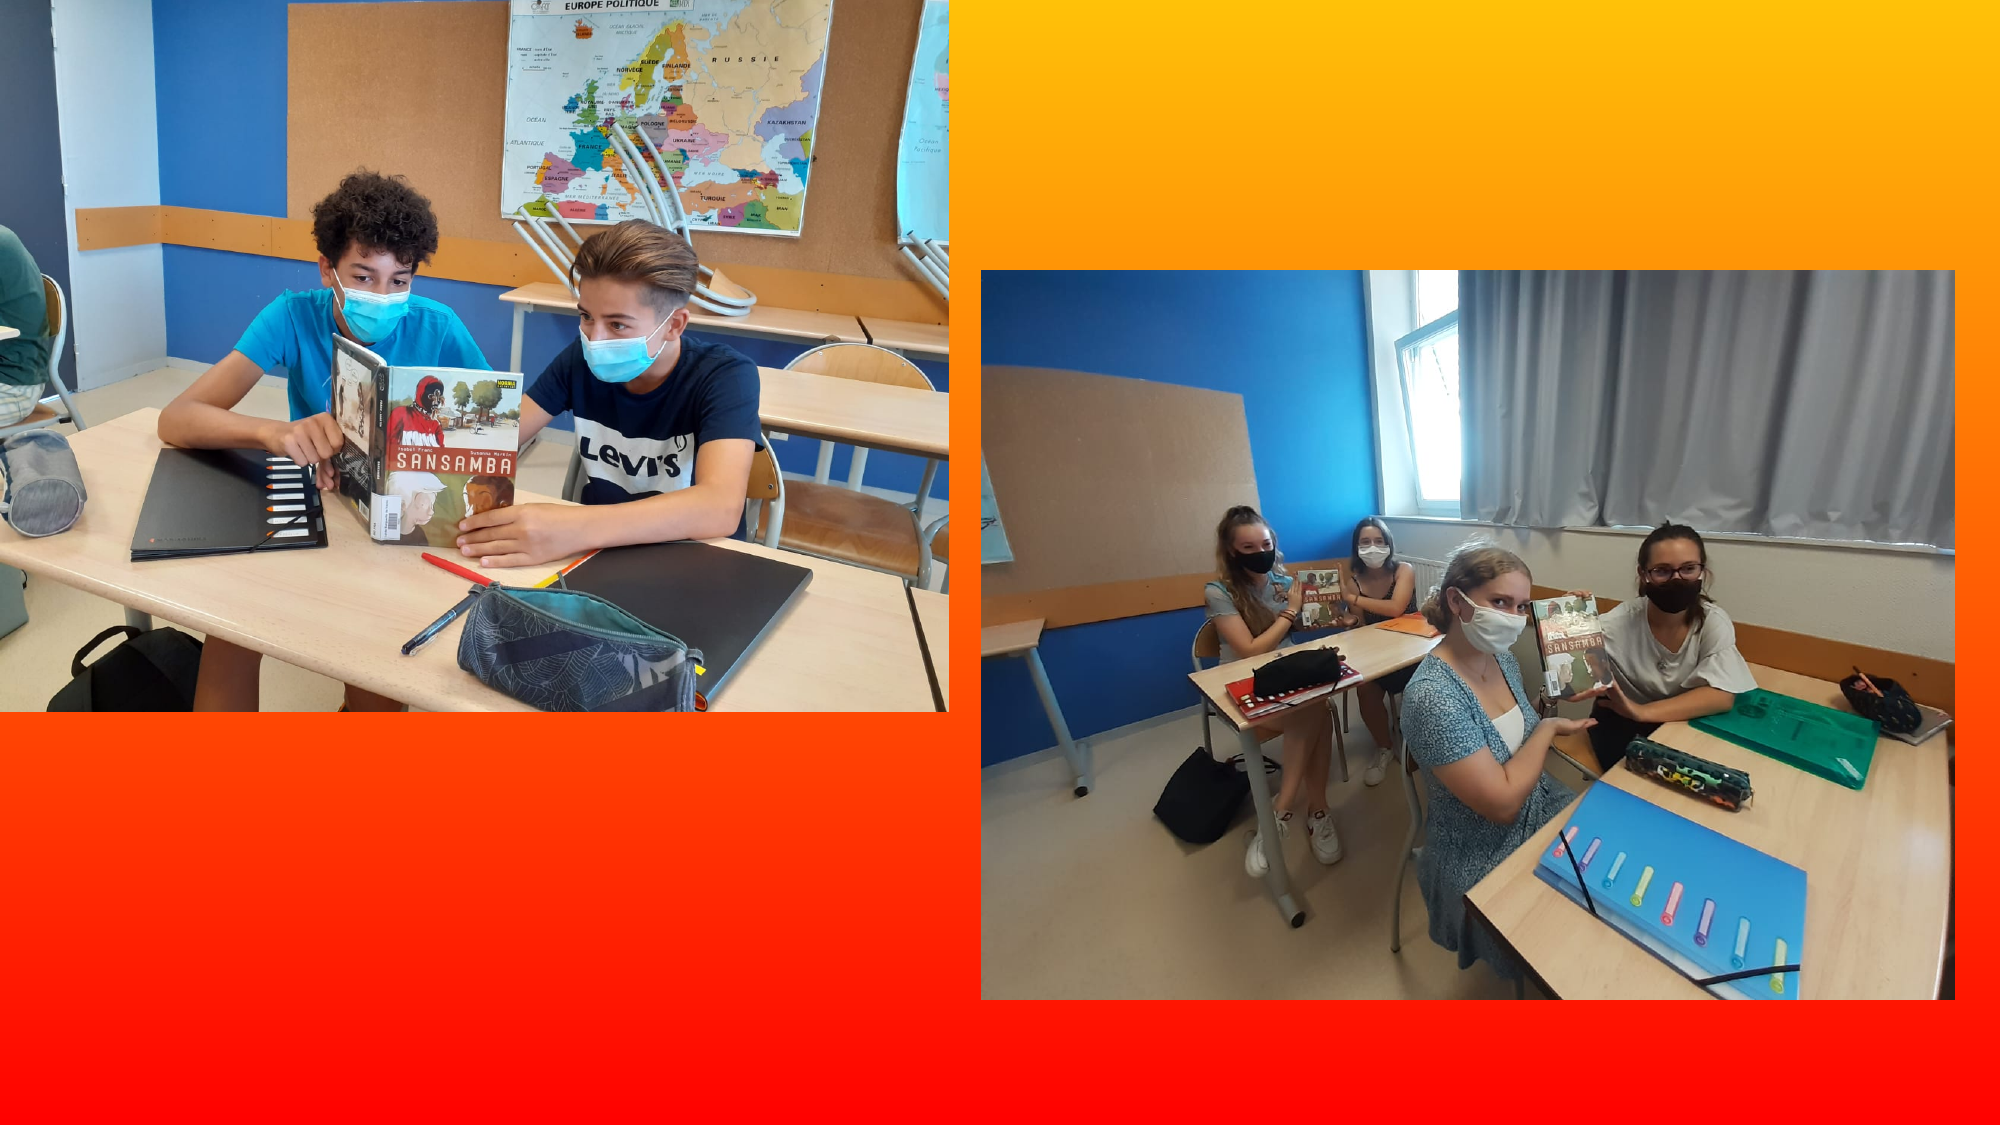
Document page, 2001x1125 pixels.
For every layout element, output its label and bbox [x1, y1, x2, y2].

picture [981, 270, 1955, 1000]
picture [0, 0, 949, 712]
